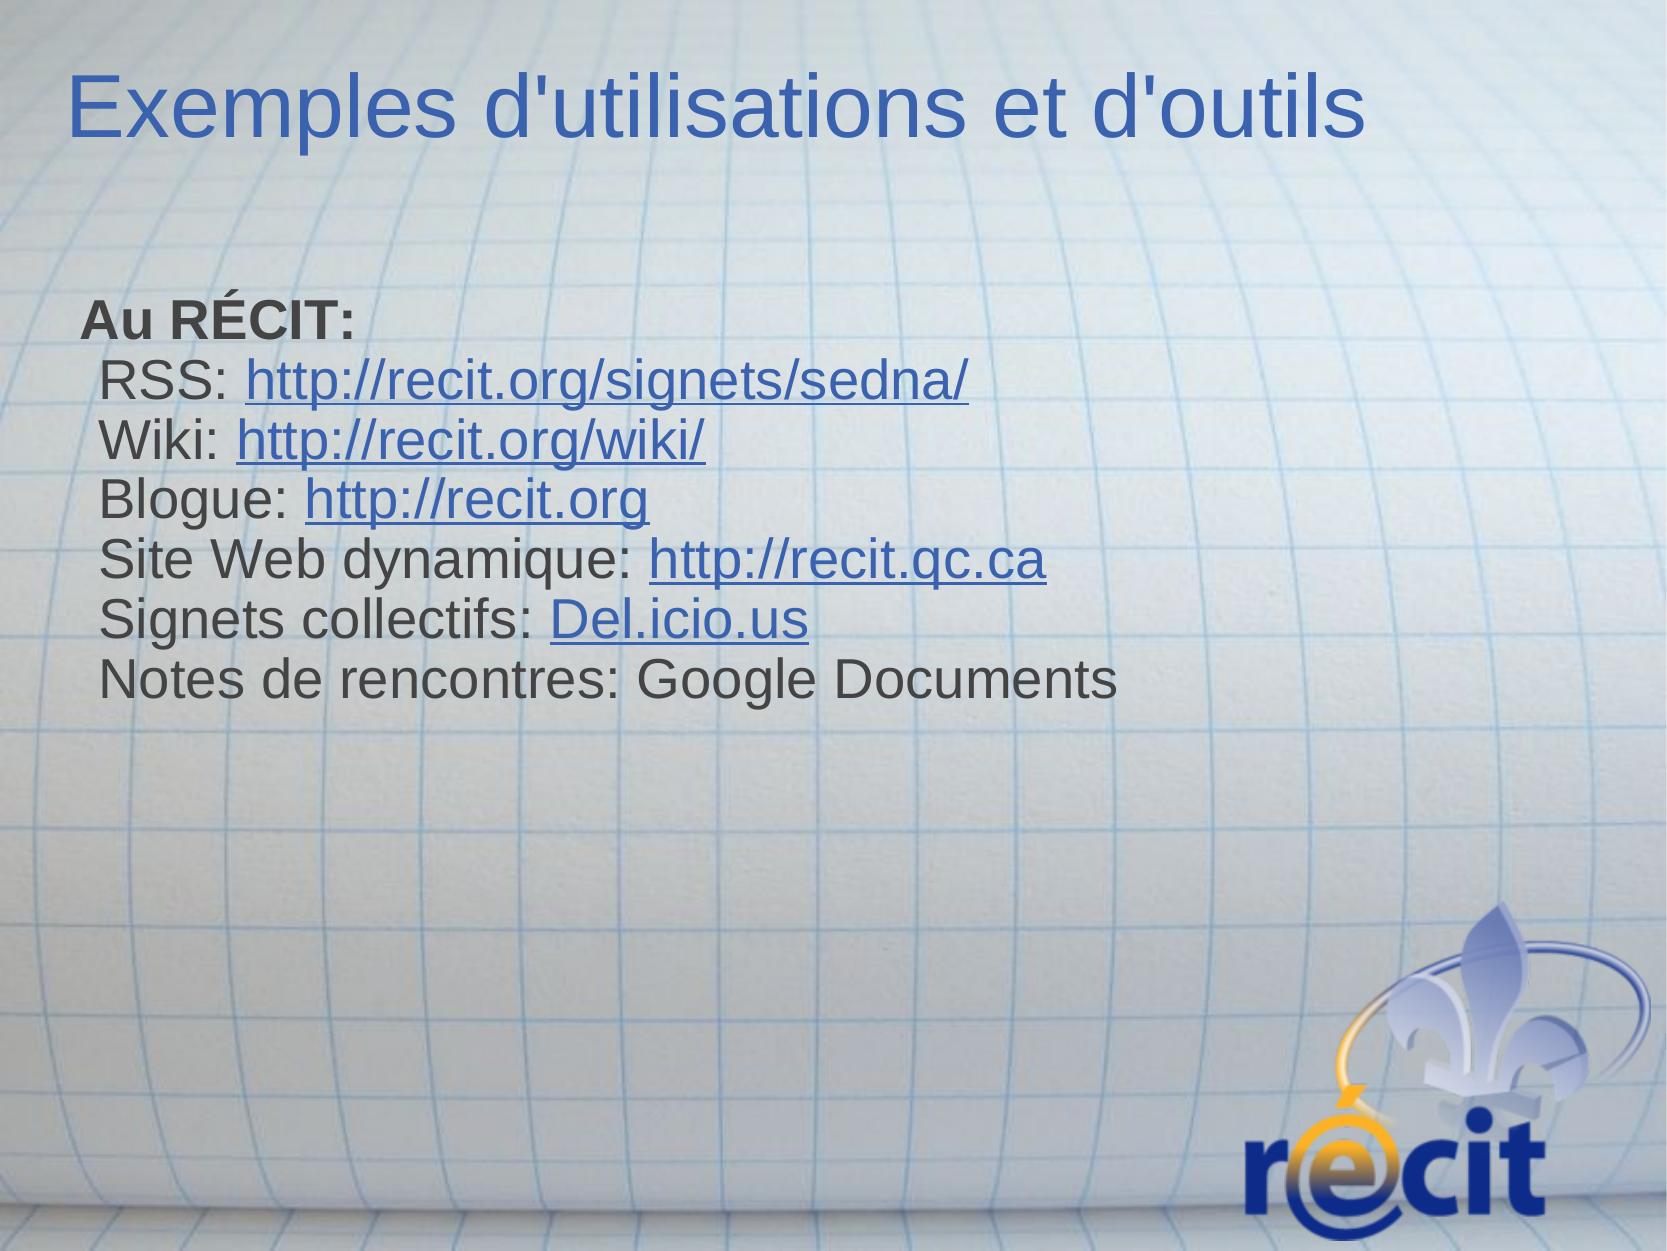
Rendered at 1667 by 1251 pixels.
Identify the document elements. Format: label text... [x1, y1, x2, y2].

title Exemples d'utilisations et d'outils [65, 61, 1653, 213]
picture [0, 0, 1667, 1251]
list Au RÉCIT: RSS: http://recit.org/signets/sedna/ Wiki: http://recit.org/wiki/ Blogue: http://recit.org Site Web dynamique: http://recit.qc.ca Signets collectifs: Del.icio.us Notes de rencontres: Google Documents [79, 291, 1667, 940]
